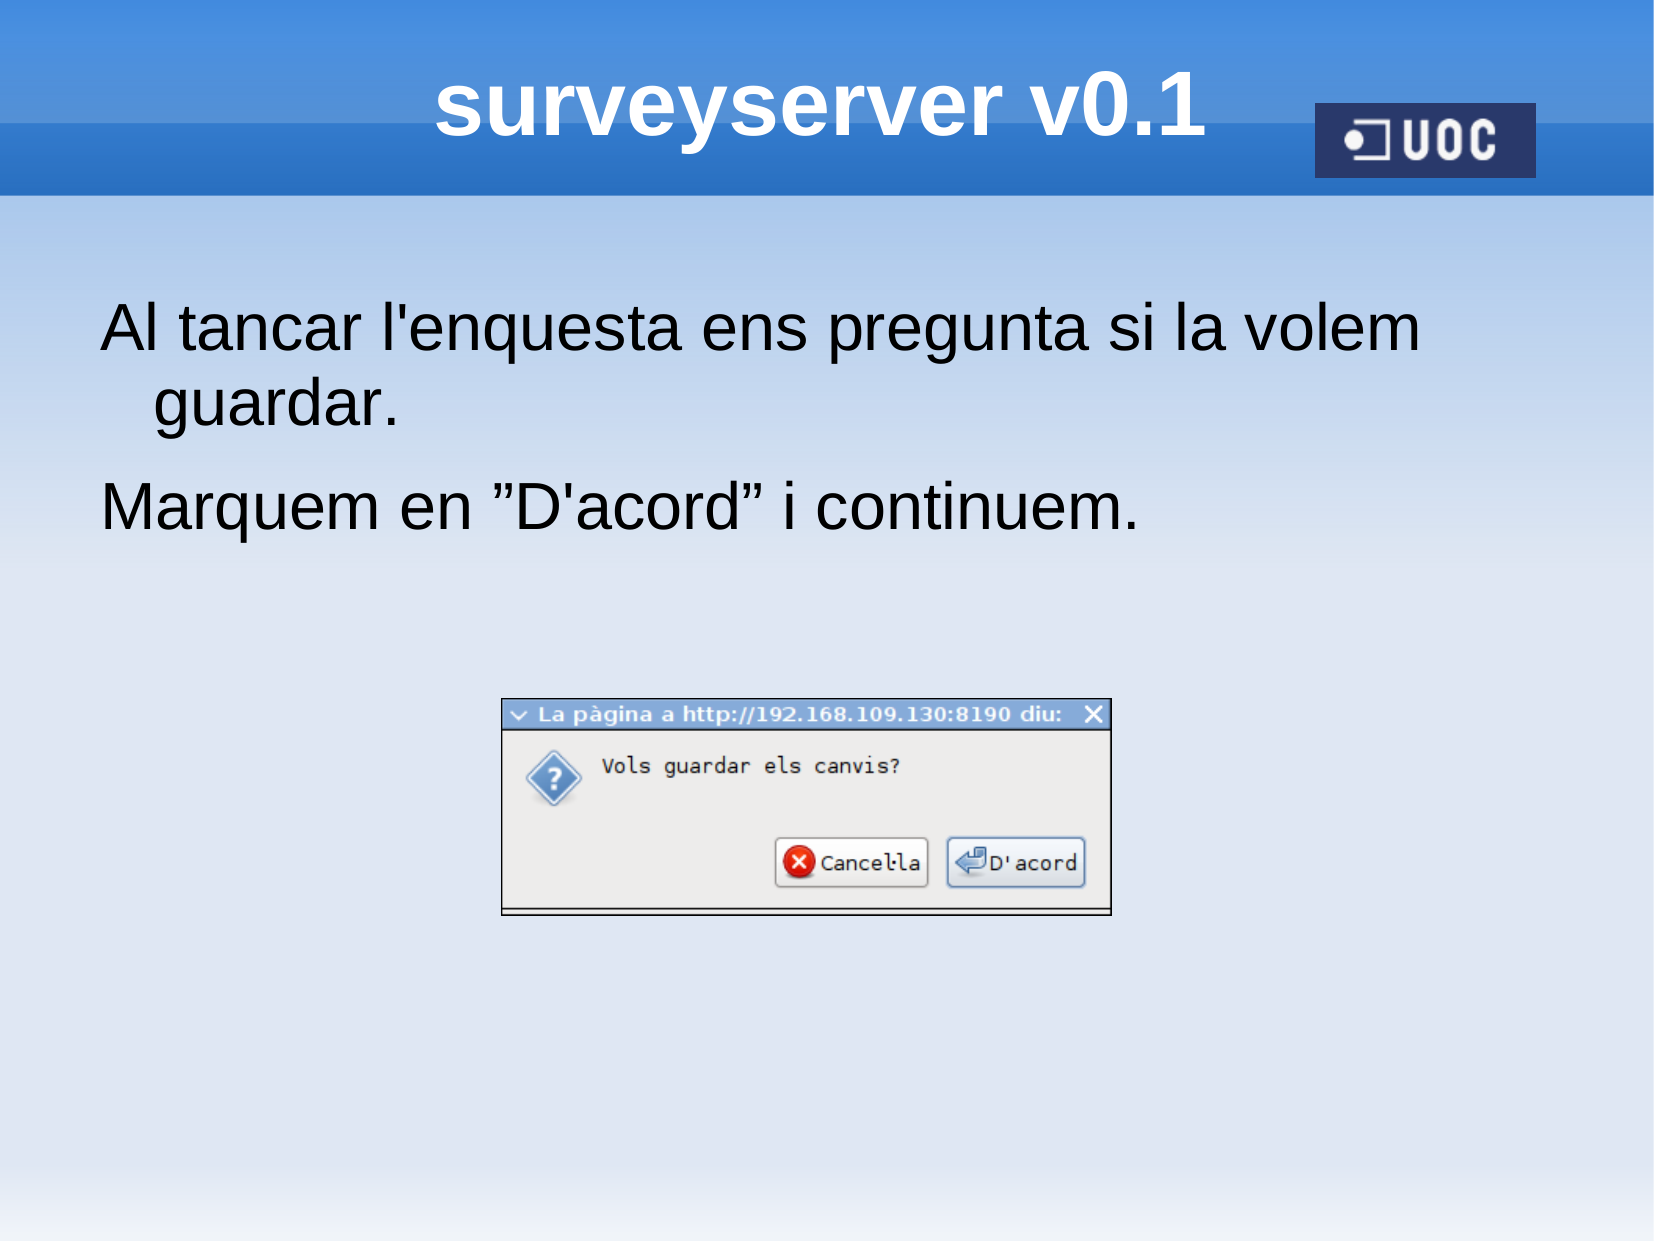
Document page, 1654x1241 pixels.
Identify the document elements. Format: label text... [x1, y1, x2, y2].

list Al tancar l'enquesta ens pregunta si la volem guardar. Marquem en ”D'acord” i continuem. [82, 290, 1571, 1094]
picture [0, 0, 1654, 1241]
title surveyserver v0.1 [76, 7, 1565, 200]
